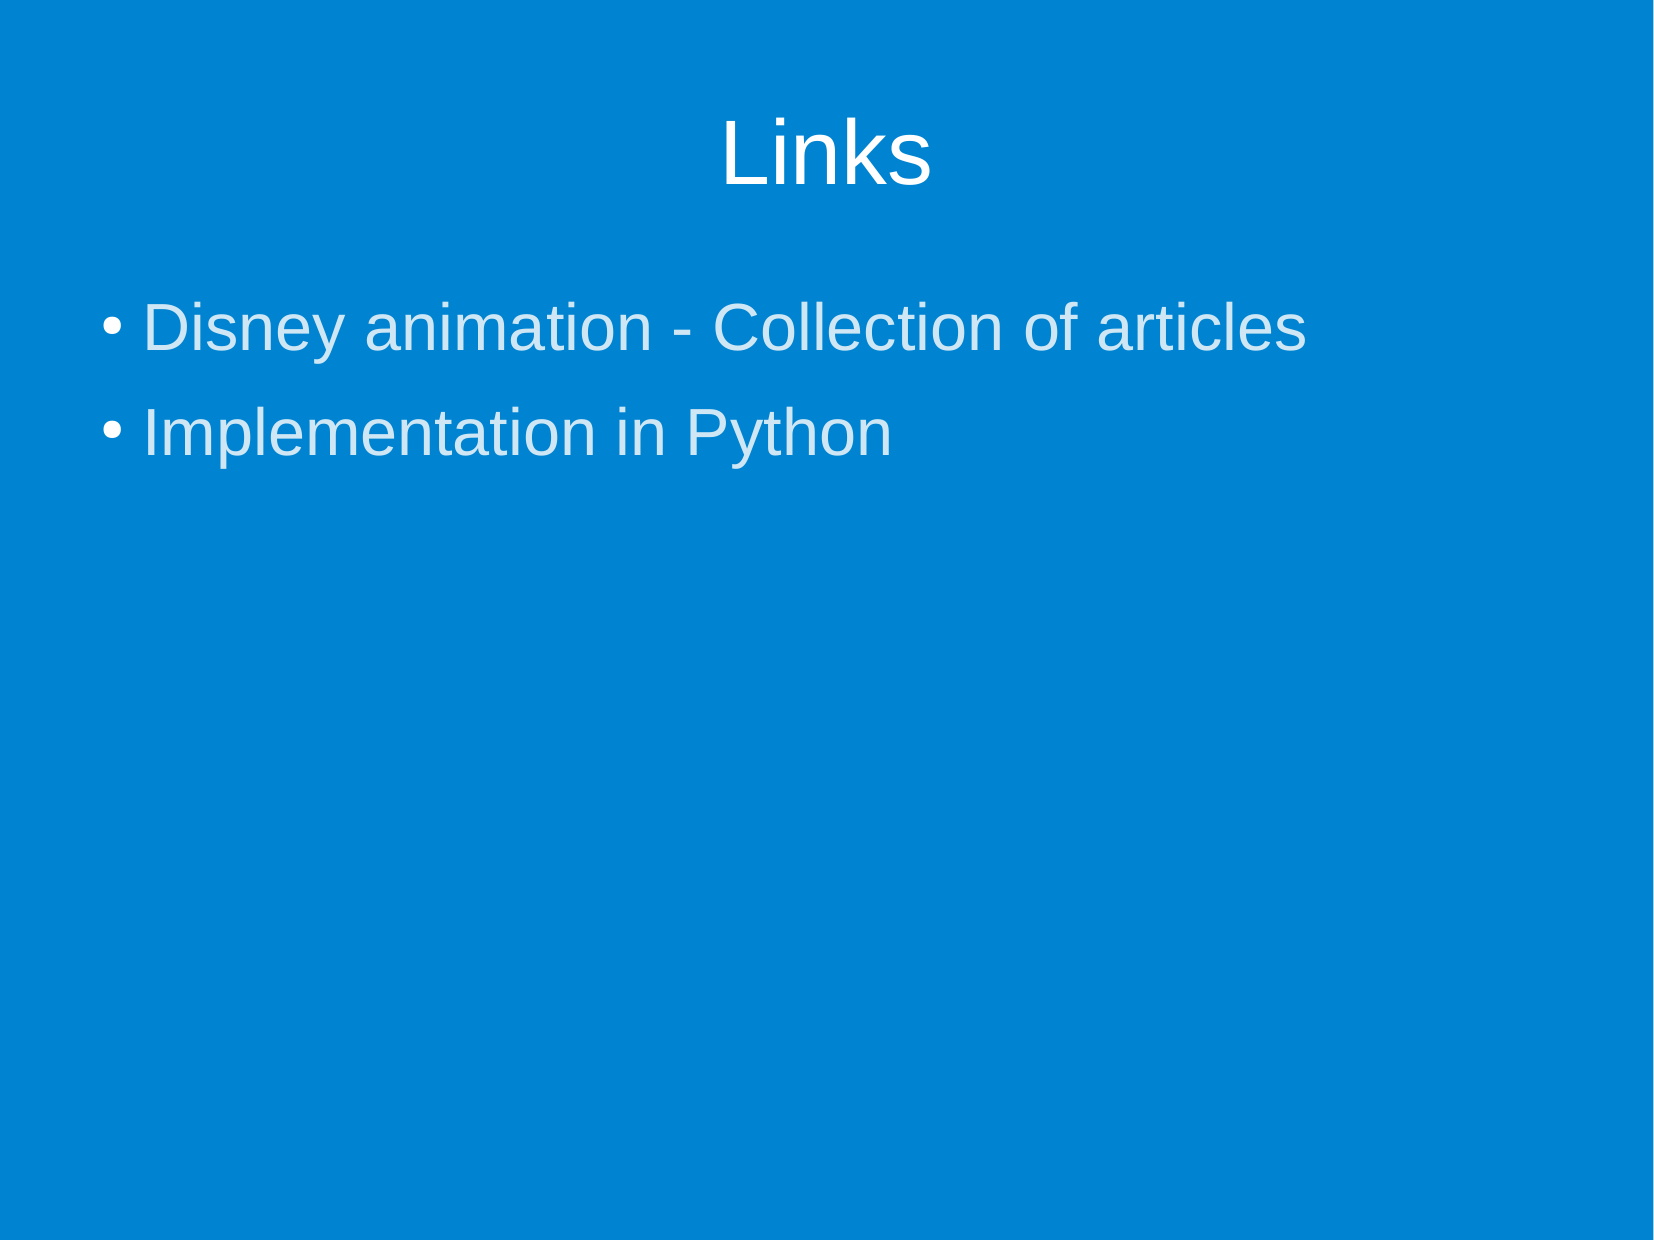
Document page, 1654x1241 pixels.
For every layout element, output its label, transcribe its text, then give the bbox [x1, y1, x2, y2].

list Disney animation - Collection of articles Implementation in Python [82, 290, 1571, 1010]
title Links [82, 49, 1571, 257]
